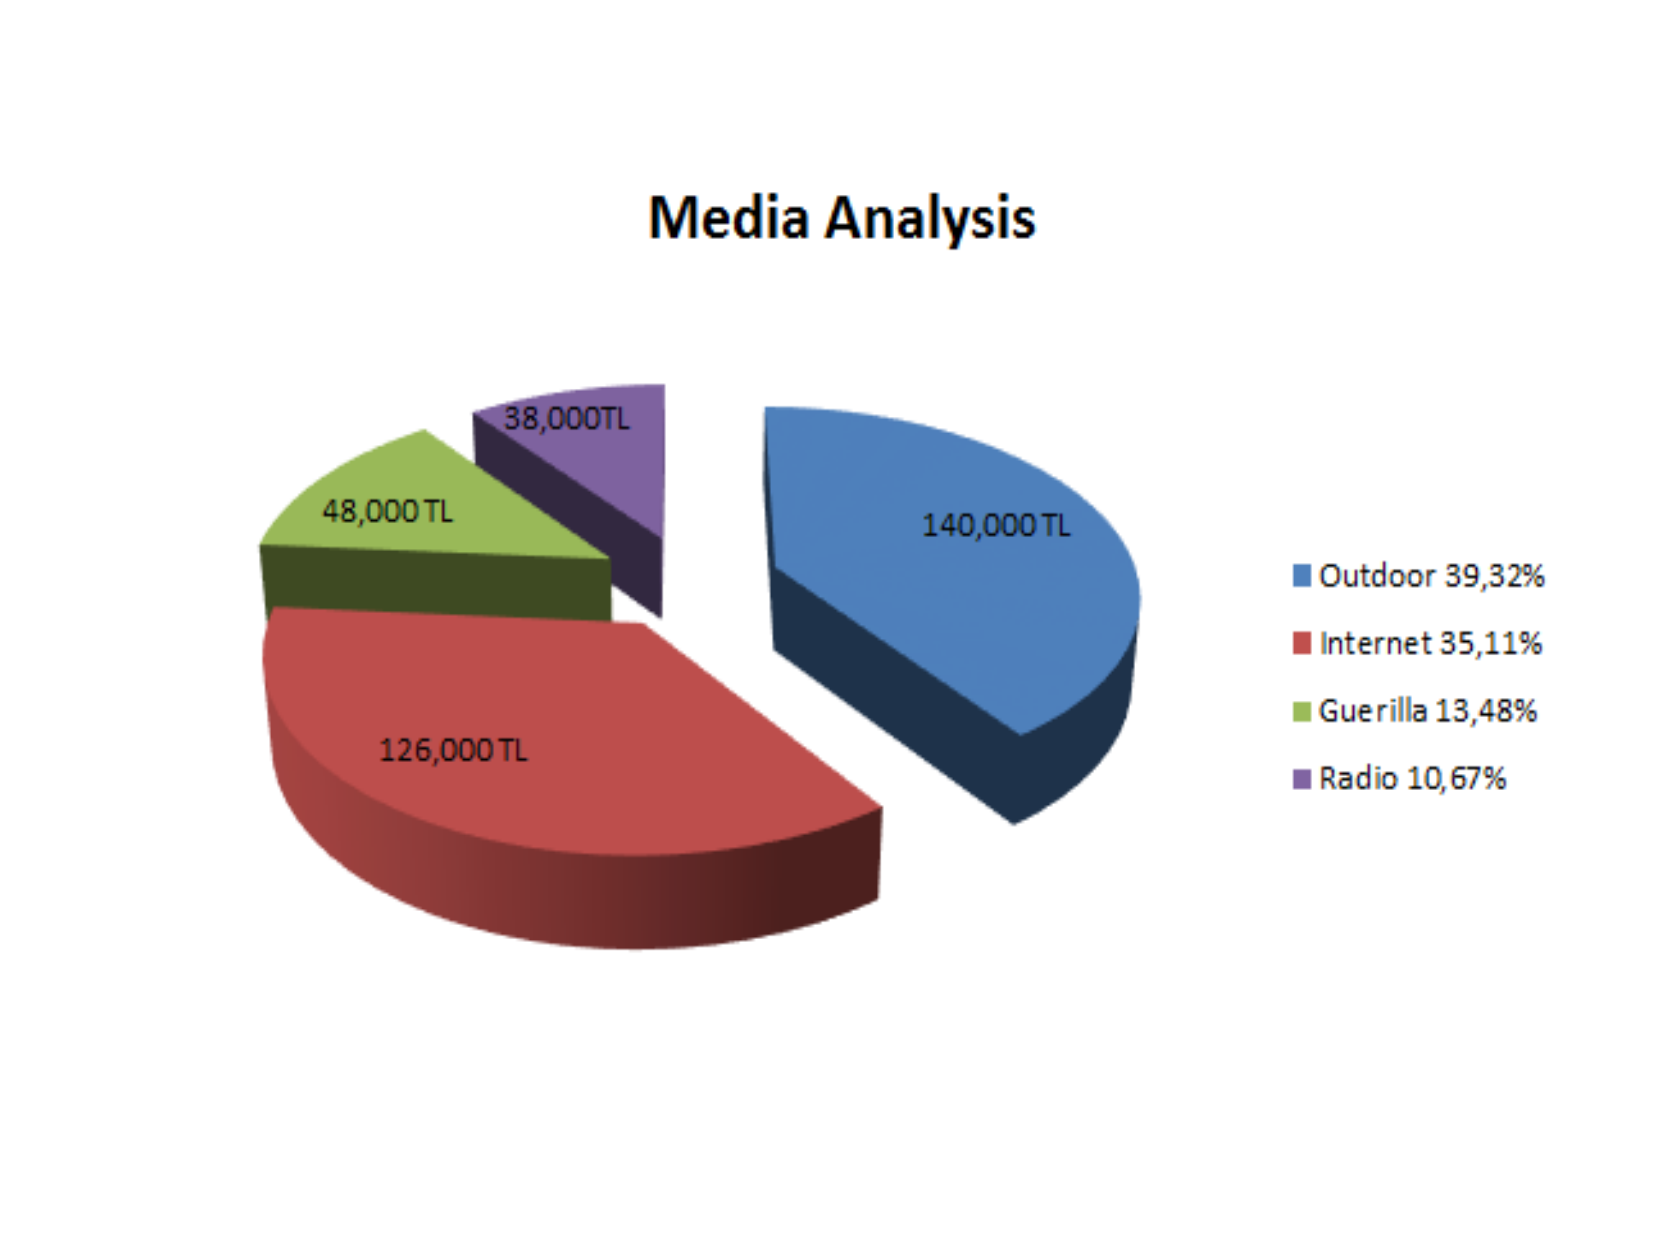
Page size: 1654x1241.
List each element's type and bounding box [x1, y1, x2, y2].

picture [112, 150, 1576, 1088]
